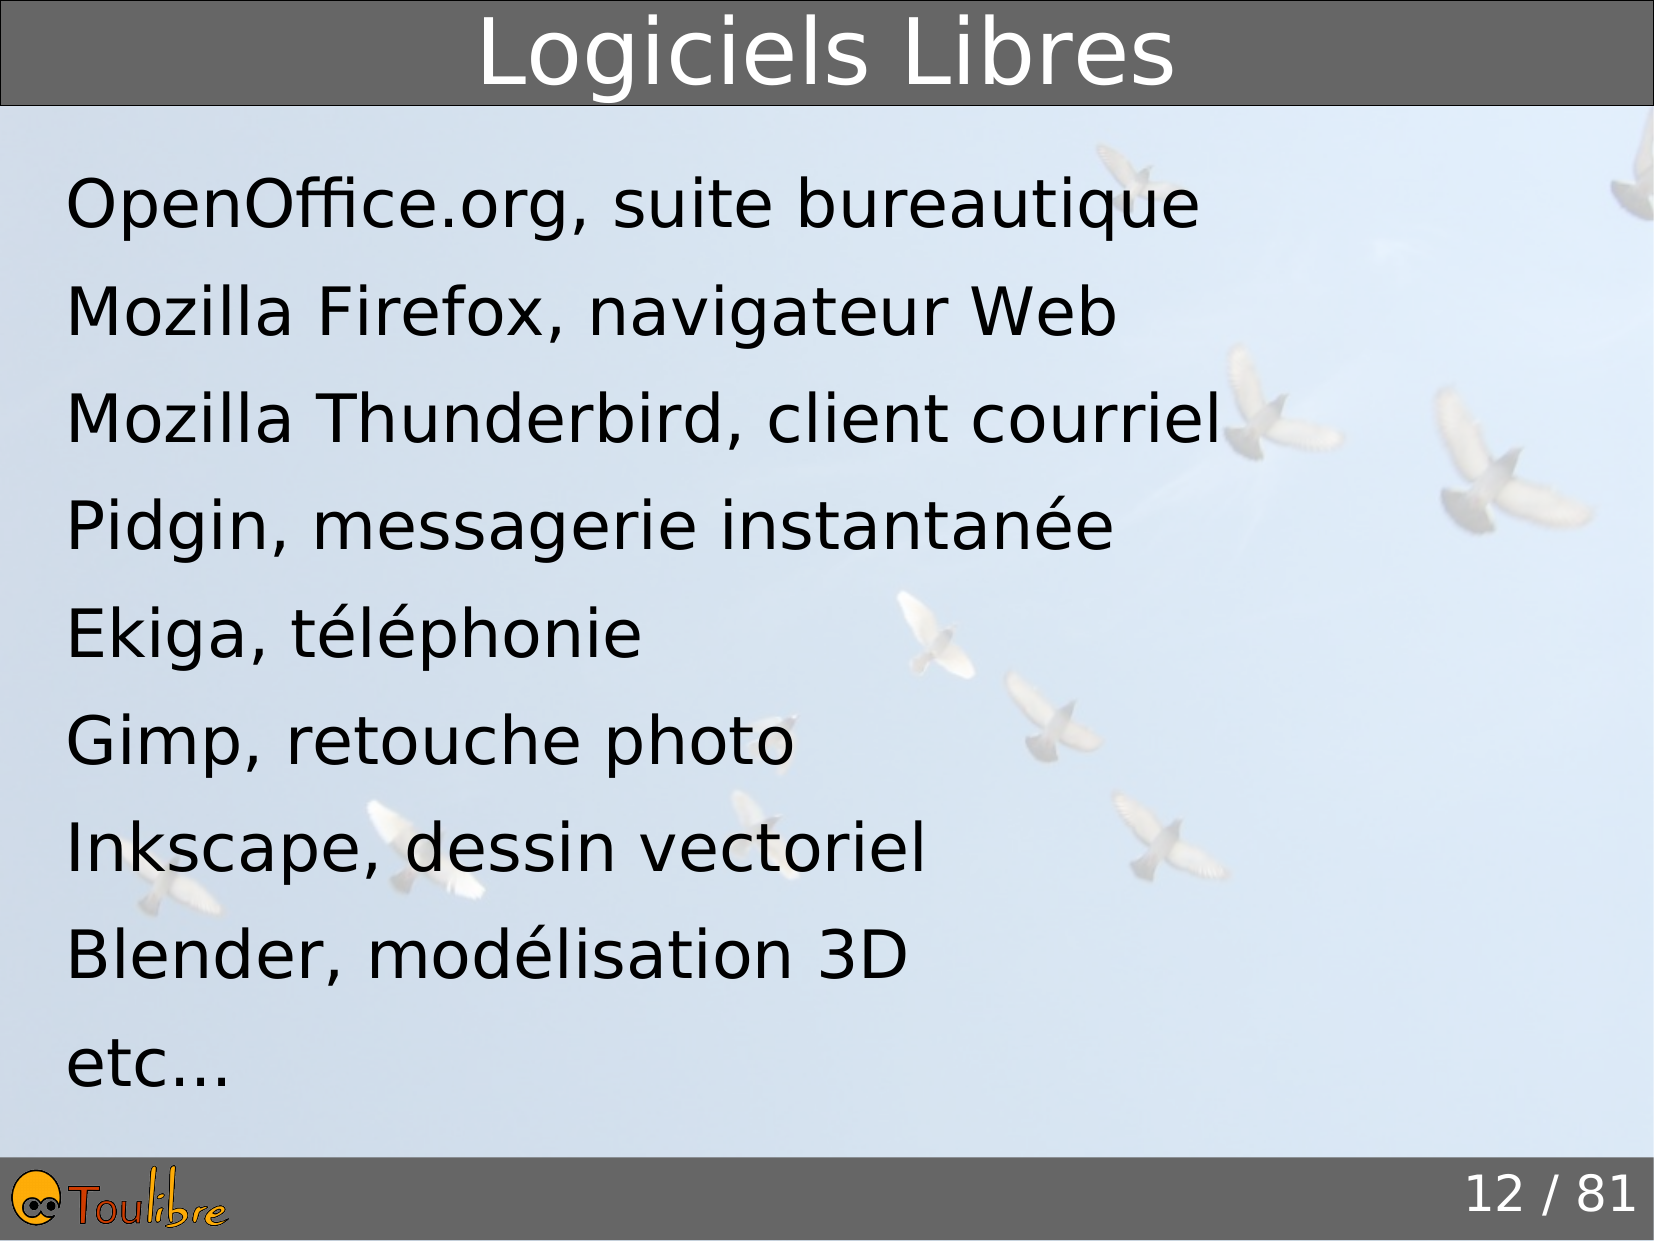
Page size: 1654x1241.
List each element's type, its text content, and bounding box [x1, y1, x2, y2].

picture [11, 1165, 229, 1228]
title Logiciels Libres [0, 0, 1654, 107]
list OpenOffice.org, suite bureautique Mozilla Firefox, navigateur Web Mozilla Thunderbird, client courriel Pidgin, messagerie instantanée Ekiga, téléphonie Gimp, retouche photo Inkscape, dessin vectoriel Blender, modélisation 3D etc... [47, 165, 1609, 1103]
